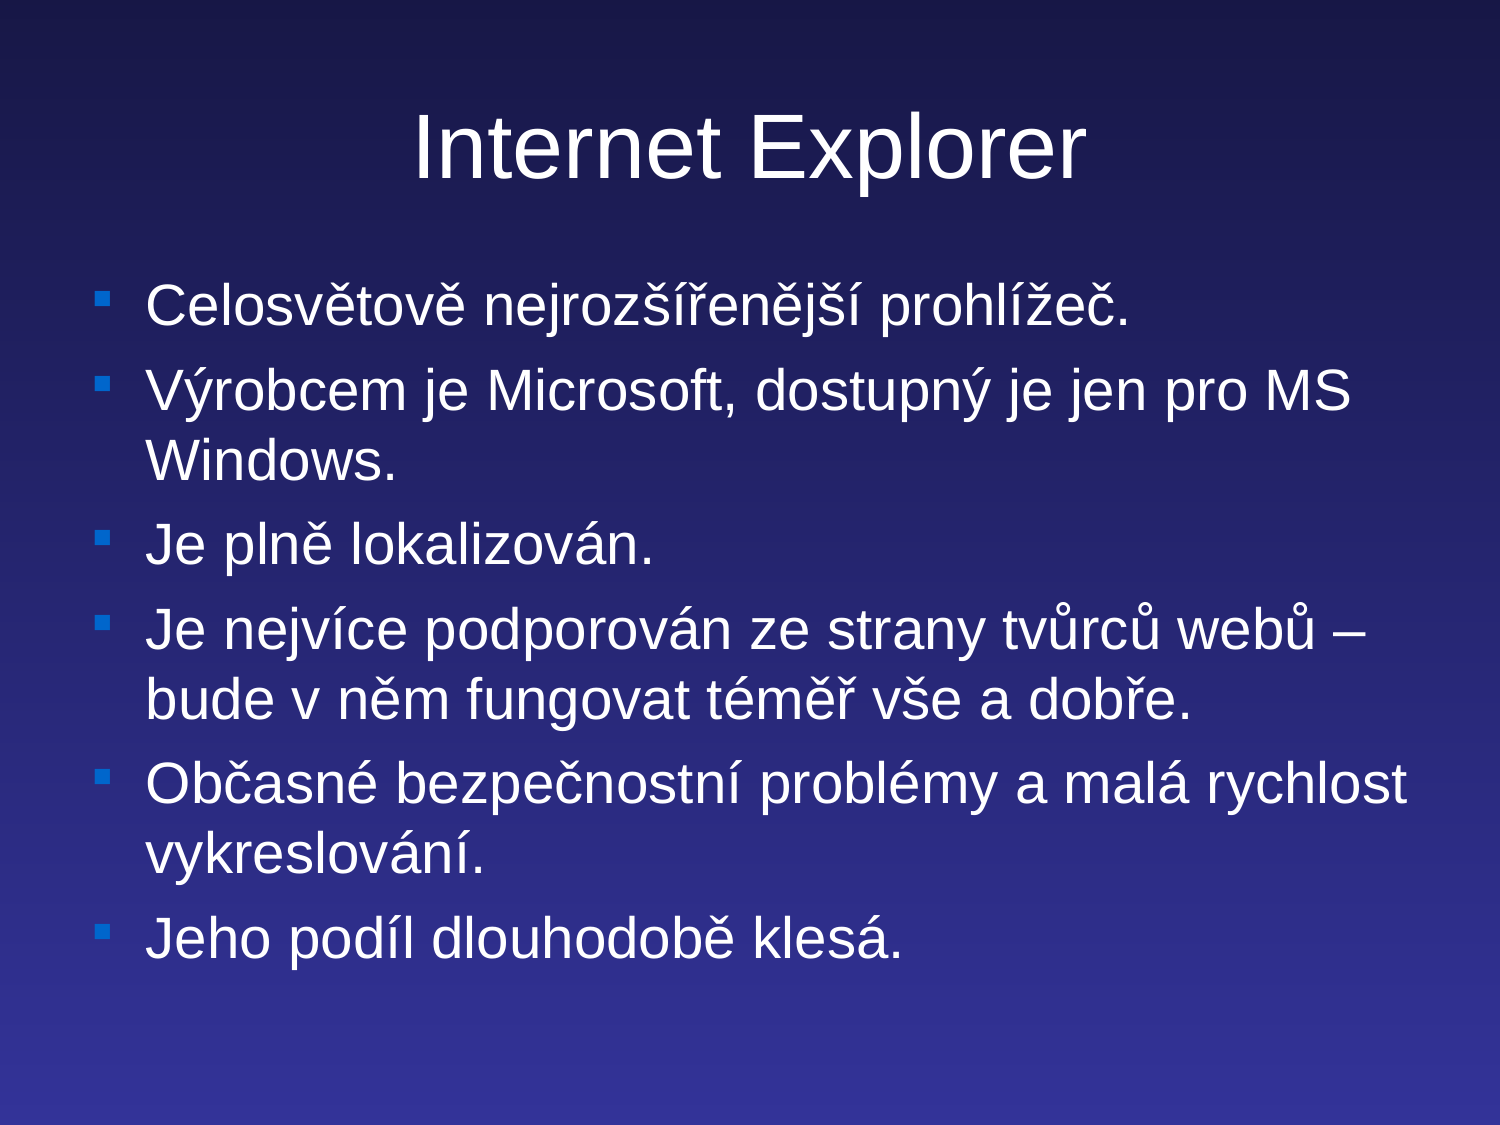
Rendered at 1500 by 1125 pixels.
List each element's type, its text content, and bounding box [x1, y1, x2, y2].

list Celosvětově nejrozšířenější prohlížeč. Výrobcem je Microsoft, dostupný je jen pro MS Windows. Je plně lokalizován. Je nejvíce podporován ze strany tvůrců webů – bude v něm fungovat téměř vše a dobře. Občasné bezpečnostní problémy a malá rychlost vykreslování. Jeho podíl dlouhodobě klesá. [75, 263, 1425, 1008]
title Internet Explorer [75, 45, 1426, 233]
